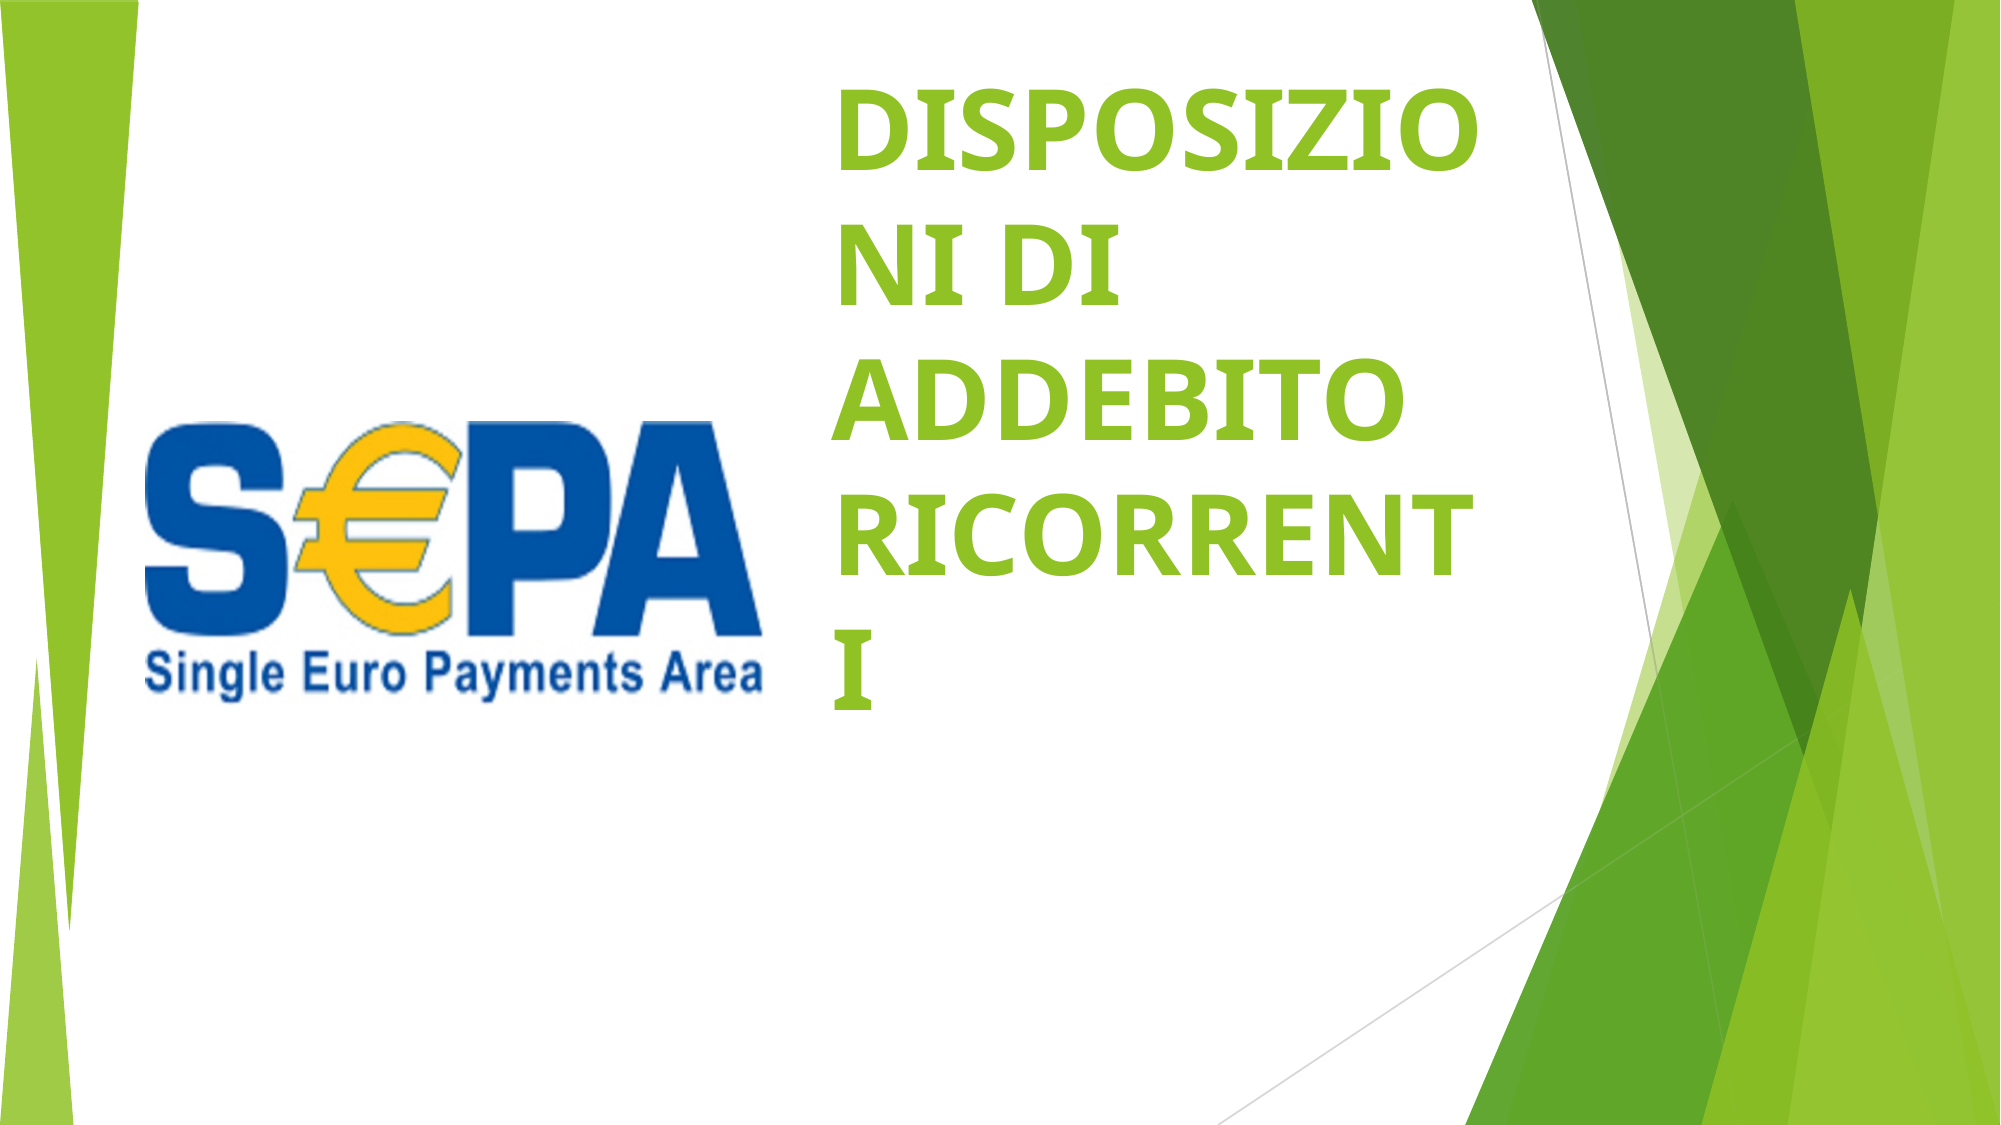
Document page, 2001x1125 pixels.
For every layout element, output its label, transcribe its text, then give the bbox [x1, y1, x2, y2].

title DISPOSIZIONI DI ADDEBITO RICORRENTI [816, 207, 1522, 741]
text_box [0, 0, 139, 932]
picture [145, 421, 764, 705]
text_box [1465, 0, 2000, 1125]
